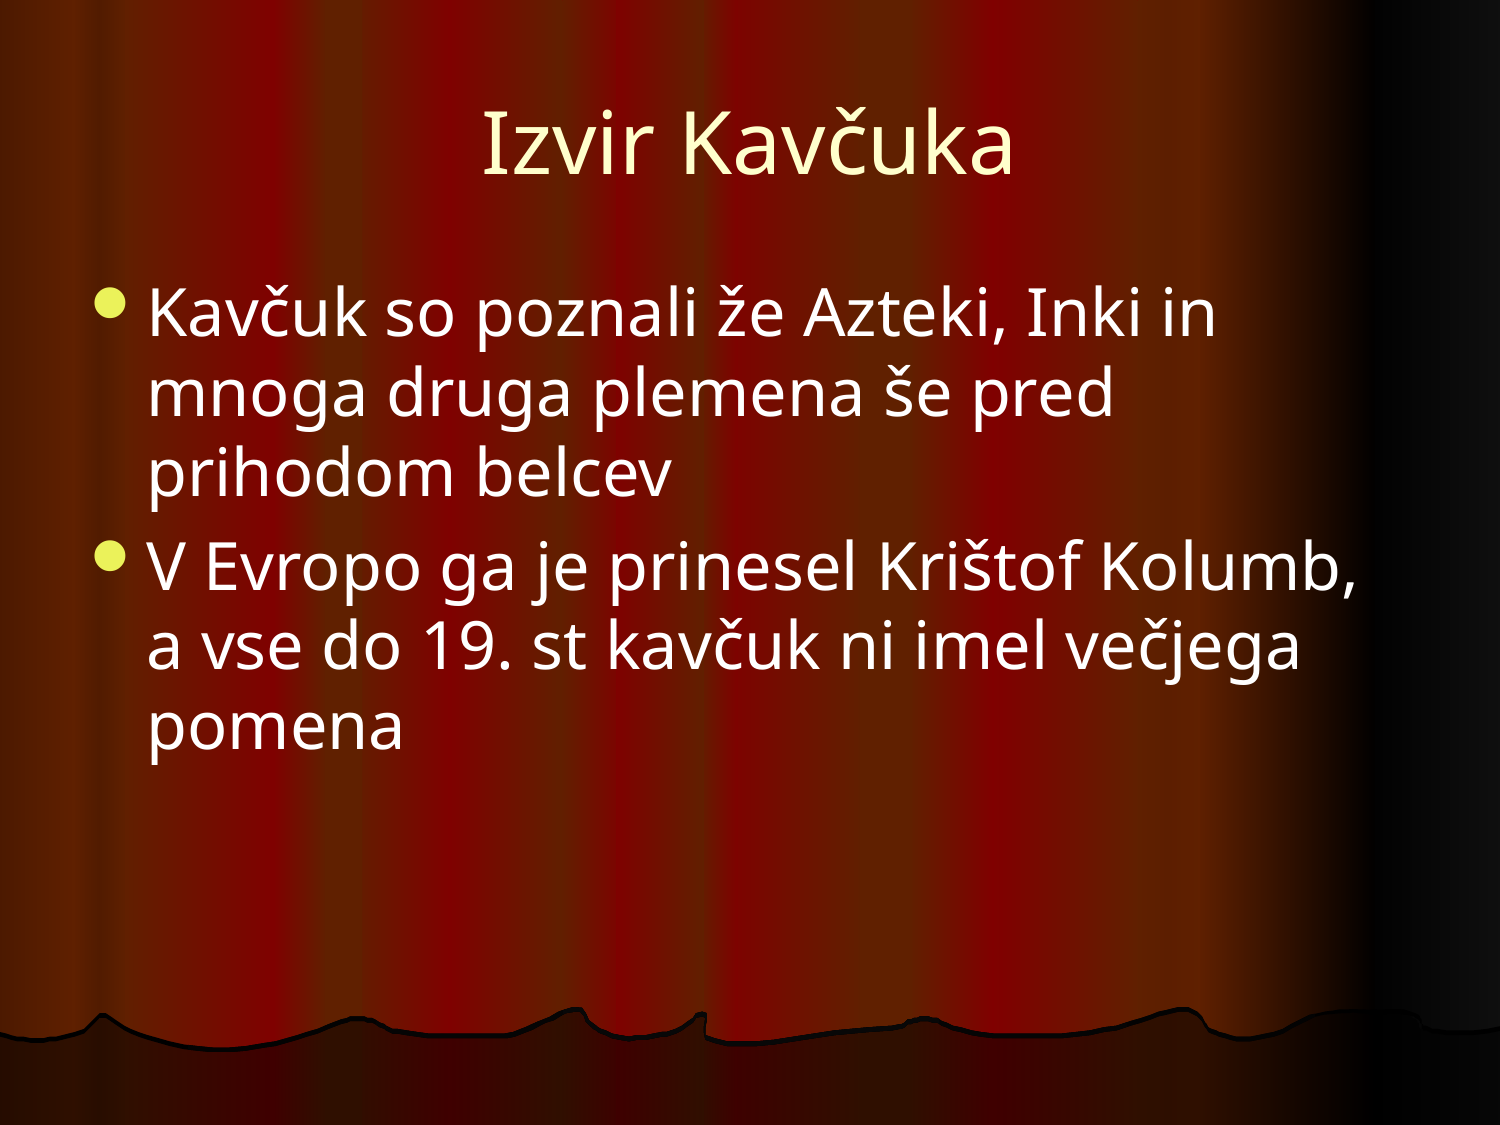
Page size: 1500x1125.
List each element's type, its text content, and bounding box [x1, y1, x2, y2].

title Izvir Kavčuka [75, 45, 1425, 233]
list Kavčuk so poznali že Azteki, Inki in mnoga druga plemena še pred prihodom belcev V Evropo ga je prinesel Krištof Kolumb, a vse do 19. st kavčuk ni imel večjega pomena [75, 262, 1425, 1006]
